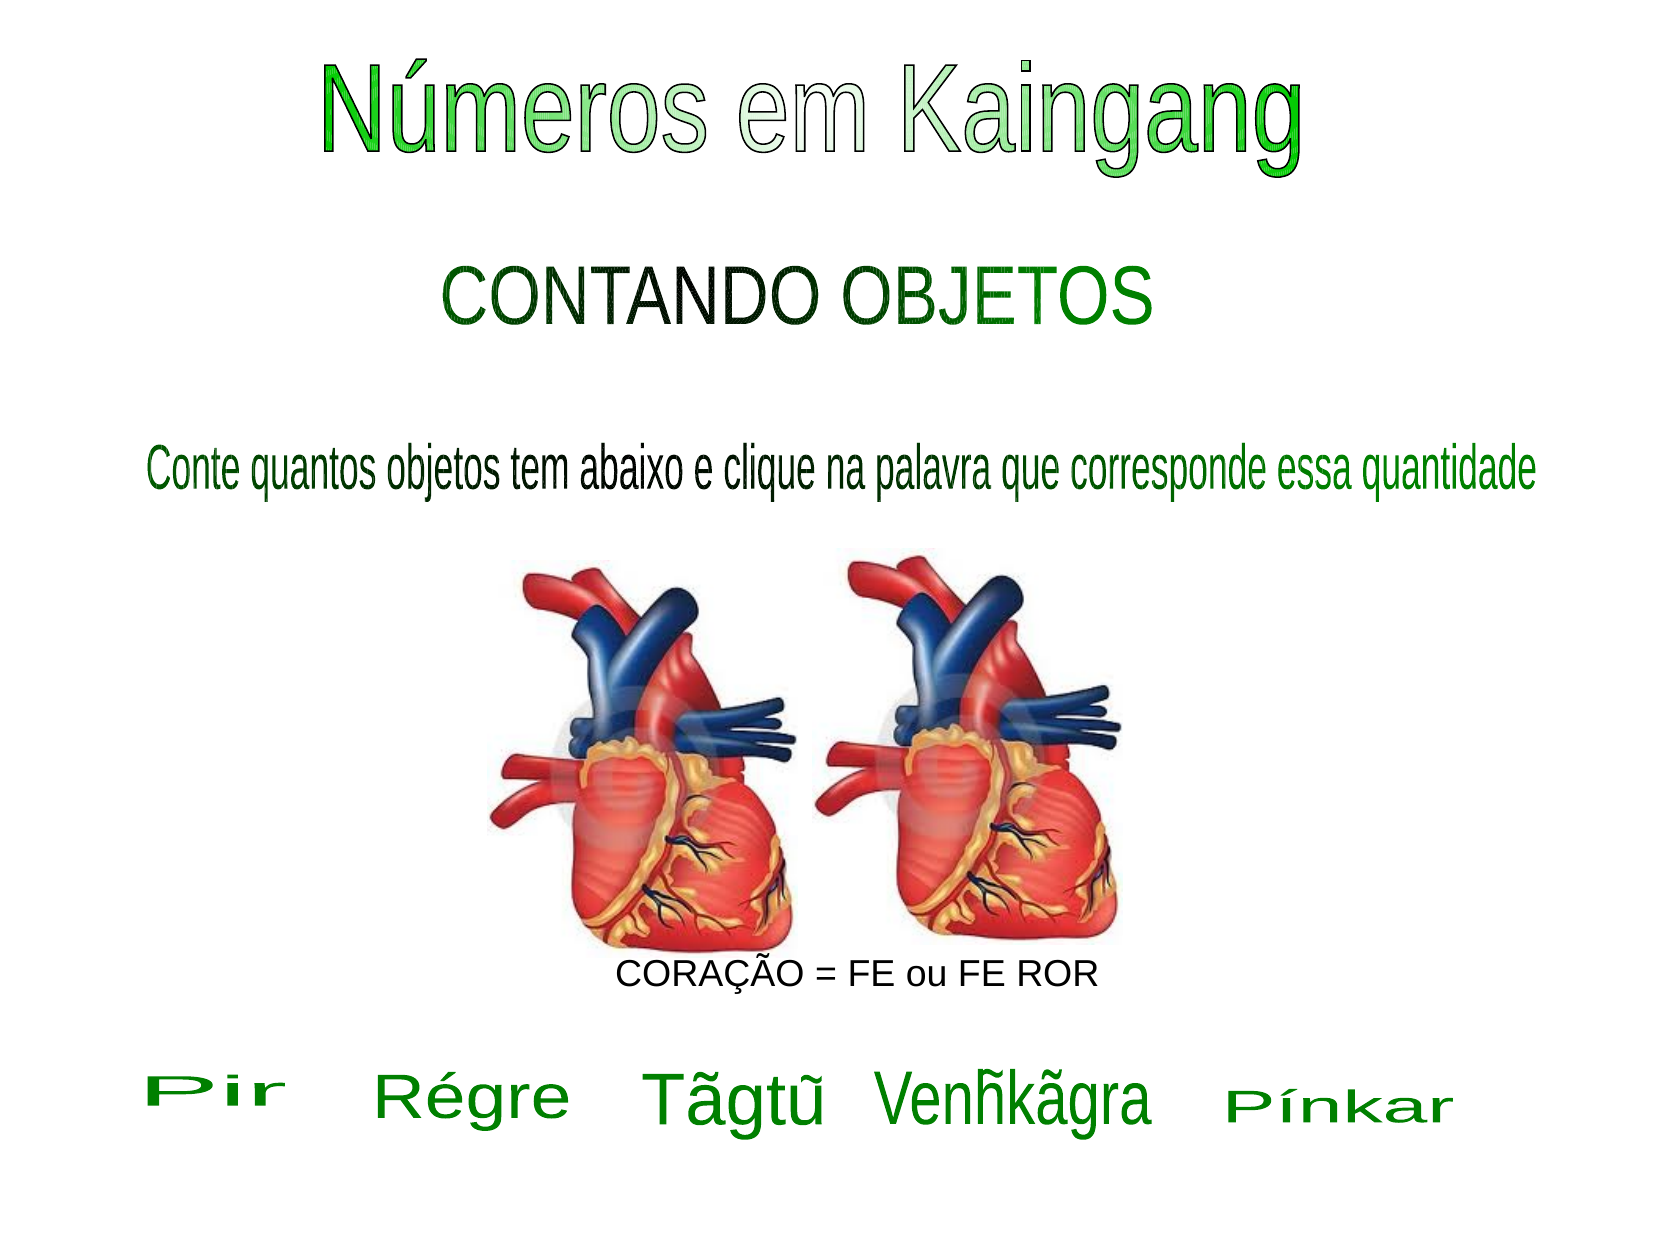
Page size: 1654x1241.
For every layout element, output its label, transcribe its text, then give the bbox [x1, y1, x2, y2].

text_box Tãgtu [688, 1084, 726, 1126]
text_box CONTANDO OBJETOS [977, 266, 1014, 324]
text_box CONTANDO OBJETOS [843, 265, 890, 325]
text_box Venhkãgra [1103, 1083, 1119, 1124]
text_box CONTANDO OBJETOS [938, 266, 967, 325]
text_box Venhkãgra [1041, 1069, 1062, 1080]
text_box Tãgtu [693, 1071, 719, 1082]
text_box CONTANDO OBJETOS [676, 266, 715, 324]
text_box Régre [377, 1074, 422, 1118]
text_box Régre [511, 1084, 530, 1118]
text_box Pínkar [1303, 1097, 1338, 1123]
text_box Régre [427, 1084, 463, 1119]
text_box CONTANDO OBJETOS [1112, 265, 1152, 325]
text_box Tãgtu [790, 1085, 822, 1126]
text_box Régre [533, 1084, 569, 1119]
text_box ~ [981, 1068, 1003, 1078]
text_box Régre [468, 1084, 502, 1131]
text_box Pínkar [1280, 1088, 1298, 1096]
text_box Venhkãgra [1121, 1083, 1152, 1125]
text_box CONTANDO OBJETOS [546, 266, 585, 324]
text_box ~ [801, 1074, 822, 1084]
text_box Venhkãgra [874, 1071, 913, 1124]
text_box Venhkãgra [1069, 1083, 1097, 1140]
picture [487, 561, 798, 958]
text_box CONTANDO OBJETOS [771, 265, 819, 325]
text_box Venhkãgra [945, 1083, 971, 1124]
text_box Pir [254, 1082, 285, 1106]
text_box CONTANDO OBJETOS [591, 266, 630, 325]
text_box CONTANDO OBJETOS [1060, 265, 1107, 325]
text_box Venhkãgra [1010, 1068, 1036, 1124]
text_box Pir [227, 1083, 238, 1106]
text_box Pínkar [1386, 1097, 1428, 1123]
text_box Venhkãgra [911, 1083, 939, 1125]
text_box Pínkar [1228, 1090, 1272, 1123]
text_box Tãgtu [728, 1085, 762, 1140]
text_box CORAÇÃO = FE ou FE ROR [600, 944, 1115, 1002]
text_box Pínkar [1347, 1089, 1383, 1123]
text_box Venhkãgra [977, 1068, 1003, 1124]
text_box Tãgtu [642, 1073, 684, 1125]
picture [812, 548, 1123, 945]
text_box CONTANDO OBJETOS [491, 265, 538, 325]
text_box Pínkar [1282, 1098, 1291, 1123]
text_box CONTANDO OBJETOS [442, 265, 486, 325]
text_box Tãgtu [767, 1076, 786, 1126]
text_box Pínkar [1432, 1097, 1453, 1123]
text_box Pir [147, 1076, 213, 1106]
text_box CONTANDO OBJETOS [725, 266, 766, 324]
text_box CONTANDO OBJETOS [1018, 266, 1057, 325]
text_box CONTANDO OBJETOS [898, 266, 935, 324]
text_box CONTANDO OBJETOS [626, 266, 671, 324]
text_box Régre [440, 1071, 456, 1082]
text_box Venhkãgra [1037, 1083, 1068, 1125]
